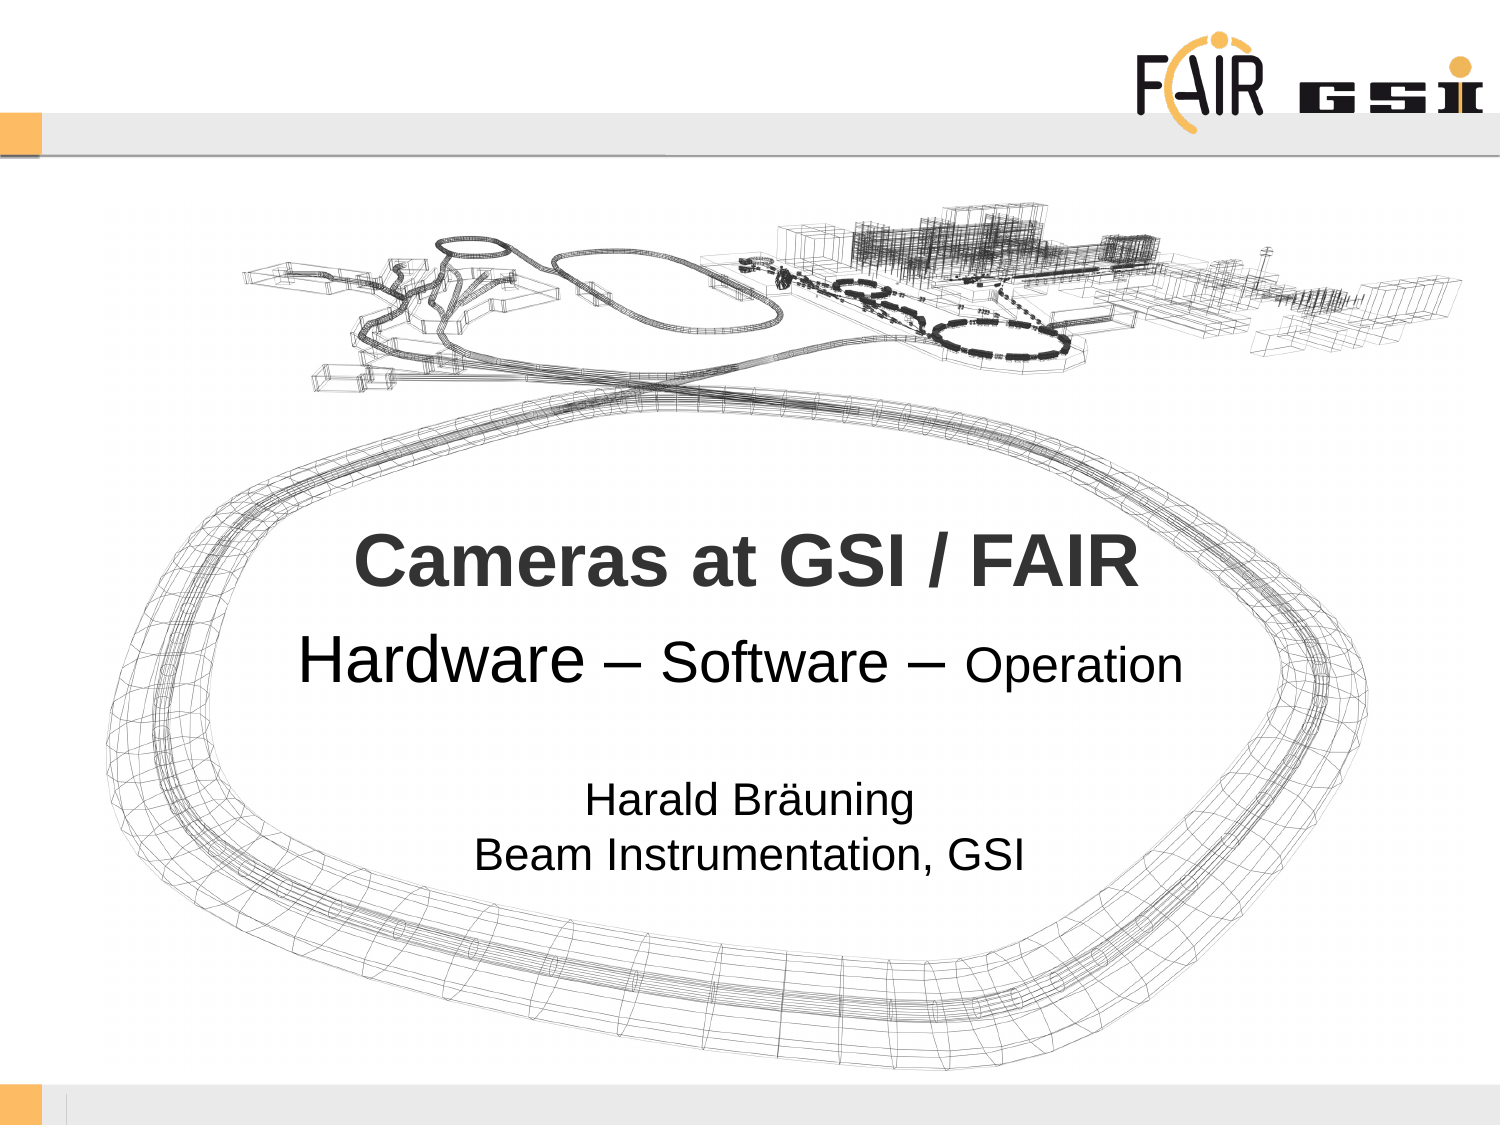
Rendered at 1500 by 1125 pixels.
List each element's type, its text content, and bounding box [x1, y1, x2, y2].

subtitle Hardware – Software – Operation [225, 608, 1275, 705]
picture [1298, 54, 1484, 113]
picture [1136, 29, 1264, 136]
text_box Harald Bräuning Beam Instrumentation, GSI [225, 762, 1276, 888]
picture [89, 198, 1473, 1078]
title Cameras at GSI / FAIR [205, 480, 1290, 609]
